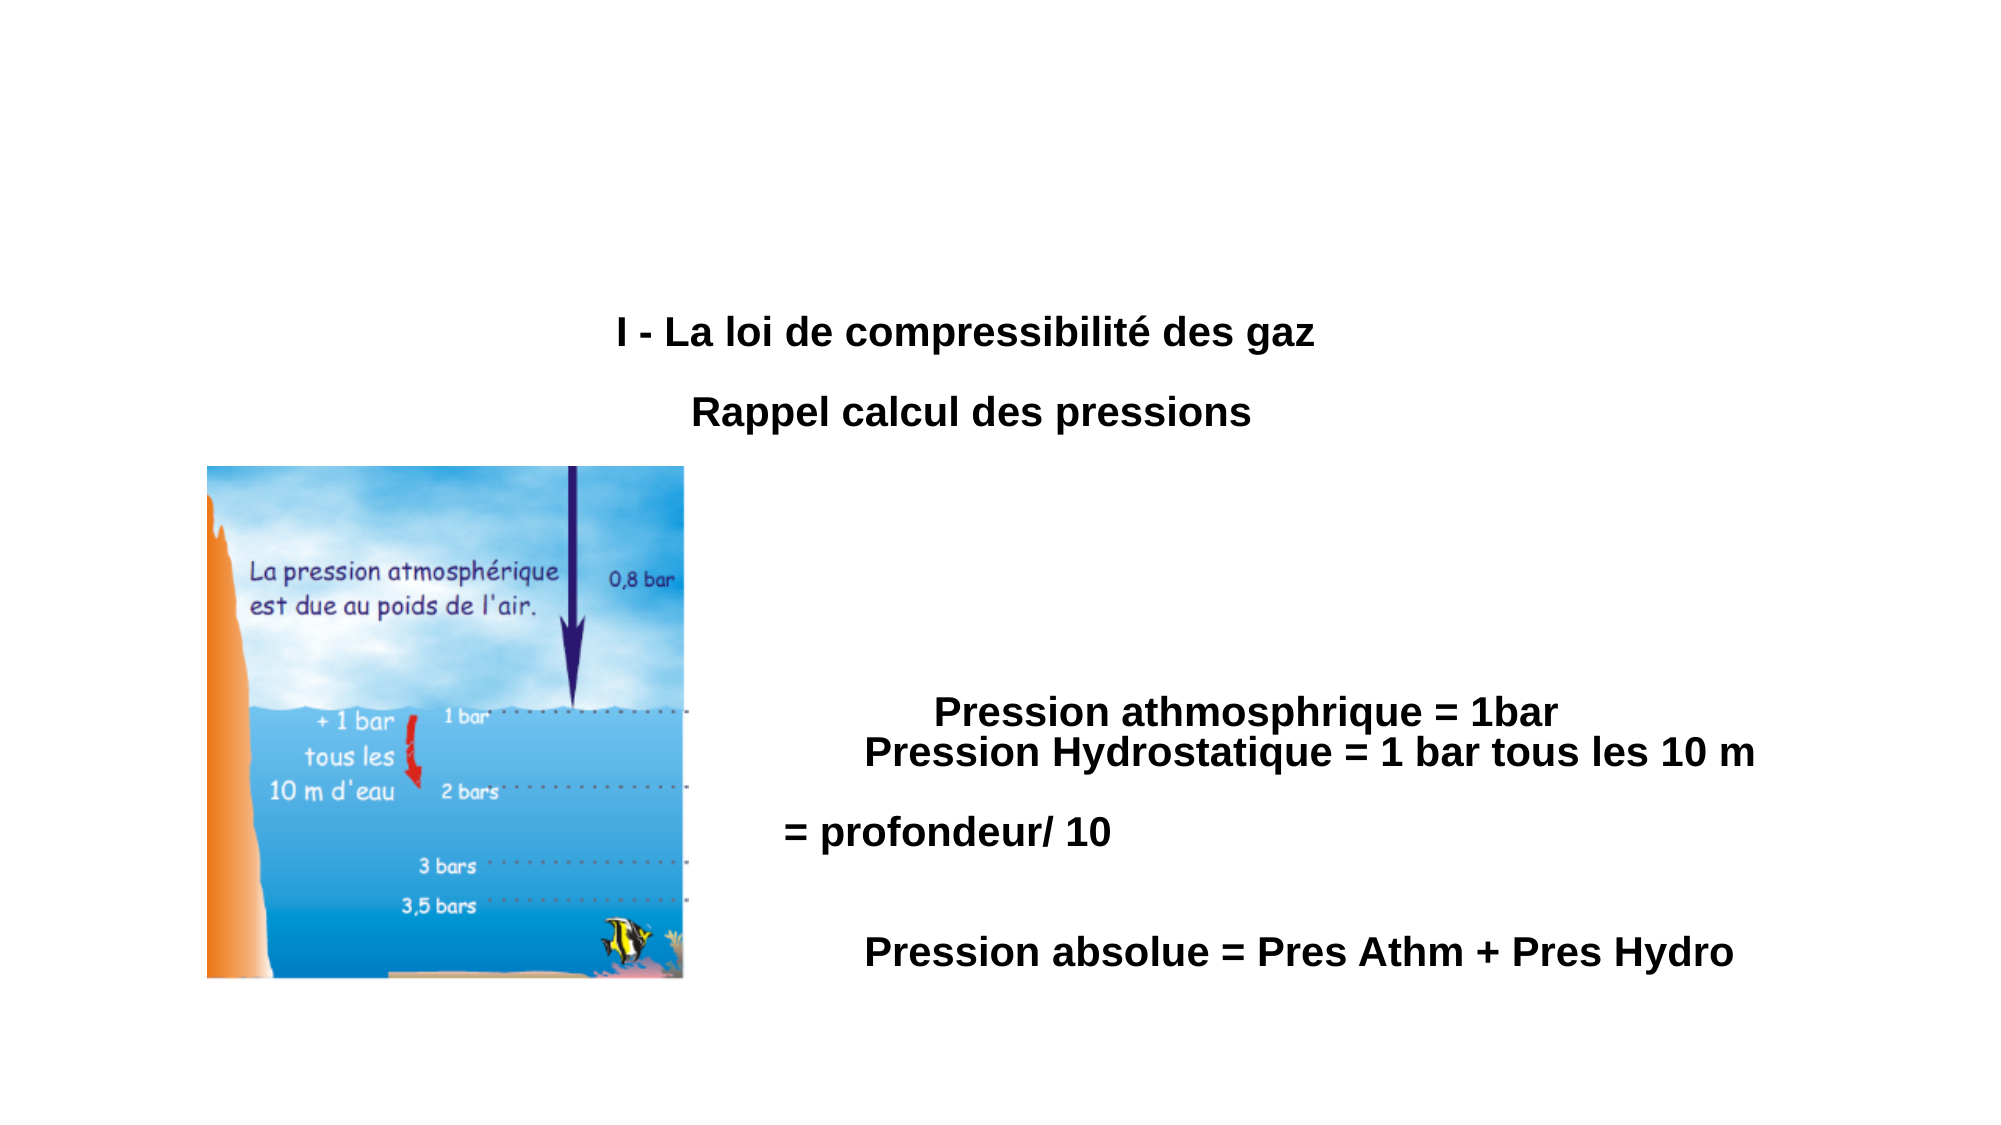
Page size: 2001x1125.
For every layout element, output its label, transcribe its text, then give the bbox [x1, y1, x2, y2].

text_box Pression athmosphrique = 1bar Pression Hydrostatique = 1 bar tous les 10 m = profondeur/ 10 Pression absolue = Pres Athm + Pres Hydro [769, 456, 1793, 983]
picture [207, 466, 689, 983]
text_box I - La loi de compressibilité des gaz Rappel calcul des pressions [66, 70, 1877, 443]
